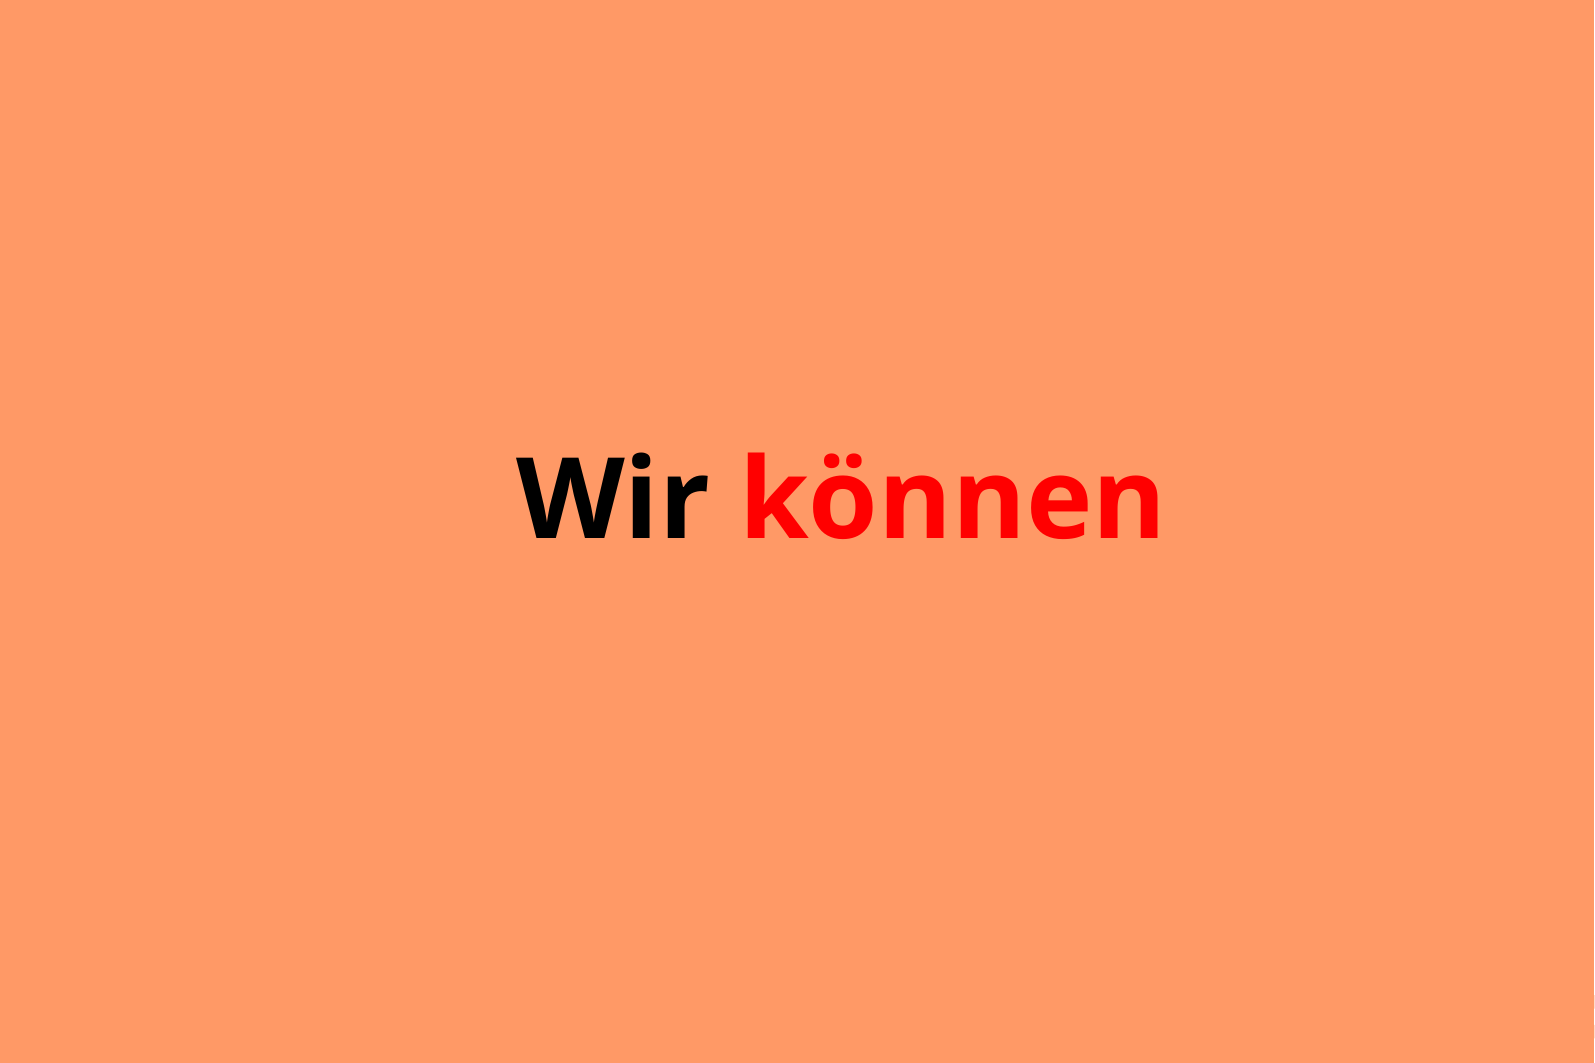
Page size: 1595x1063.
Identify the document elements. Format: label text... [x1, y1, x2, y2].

subtitle Wir können [147, 147, 1536, 842]
